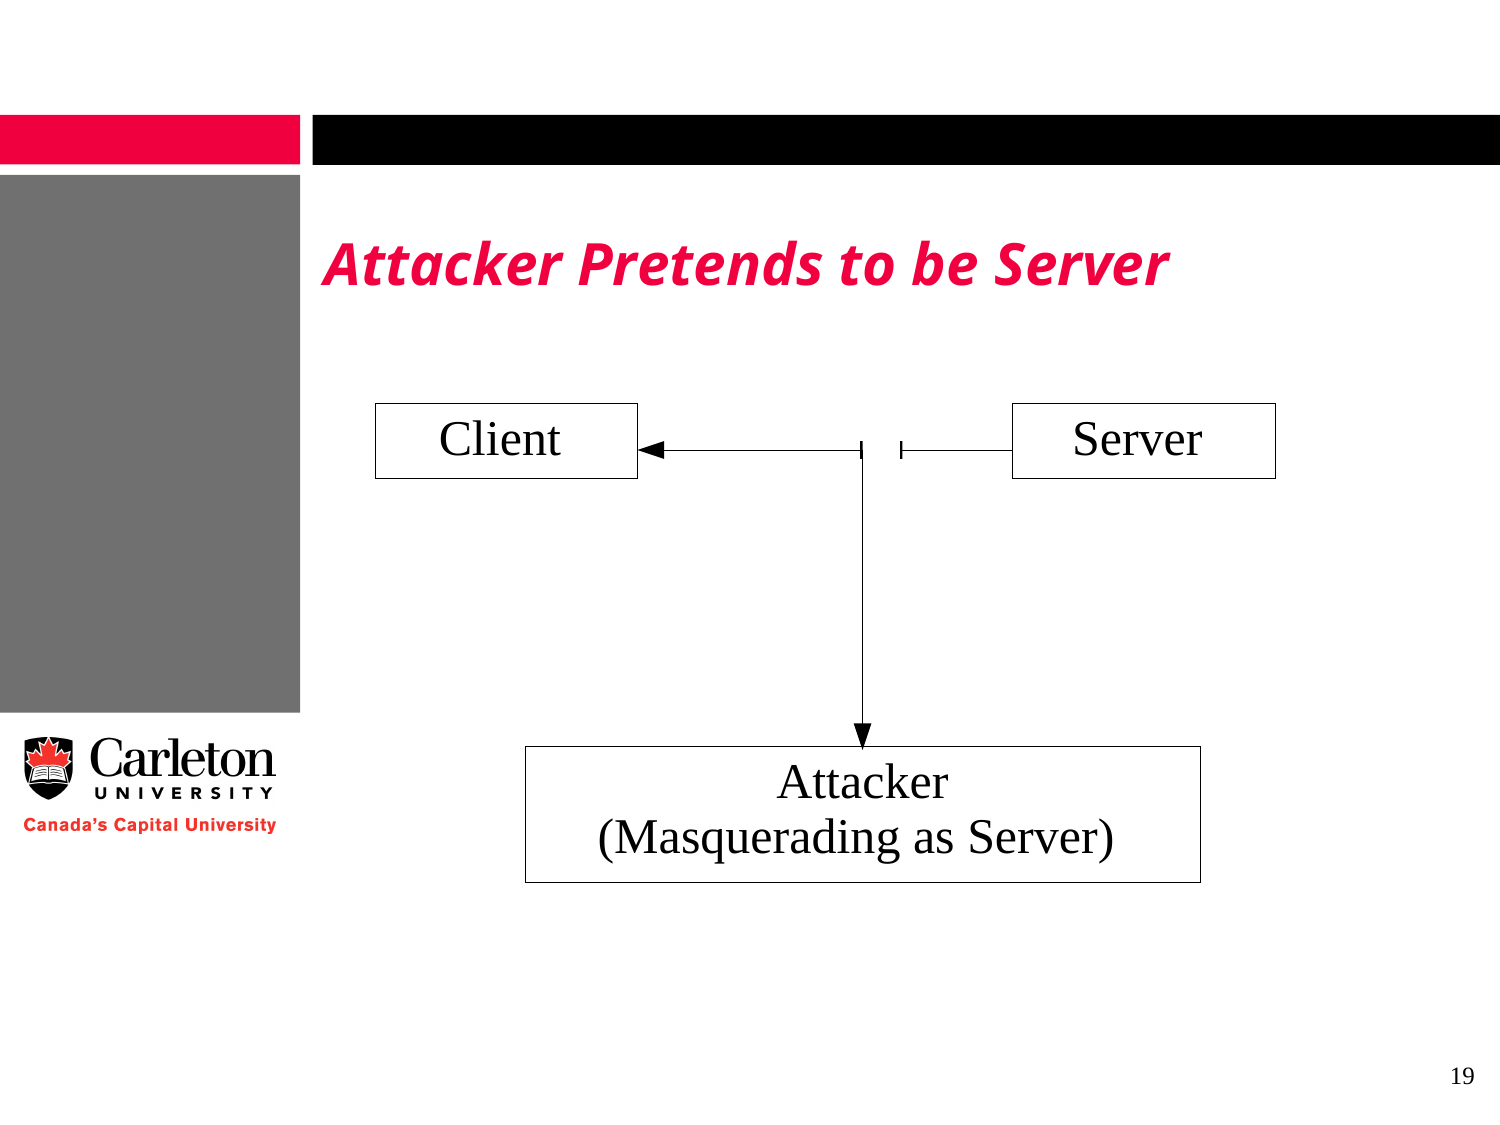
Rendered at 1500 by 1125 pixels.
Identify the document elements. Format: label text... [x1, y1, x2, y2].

title Attacker Pretends to be Server [324, 187, 1450, 338]
text_box Attacker (Masquerading as Server) [525, 746, 1201, 883]
picture [24, 737, 276, 834]
text_box Server [1012, 403, 1276, 479]
text_box Client [375, 403, 638, 479]
